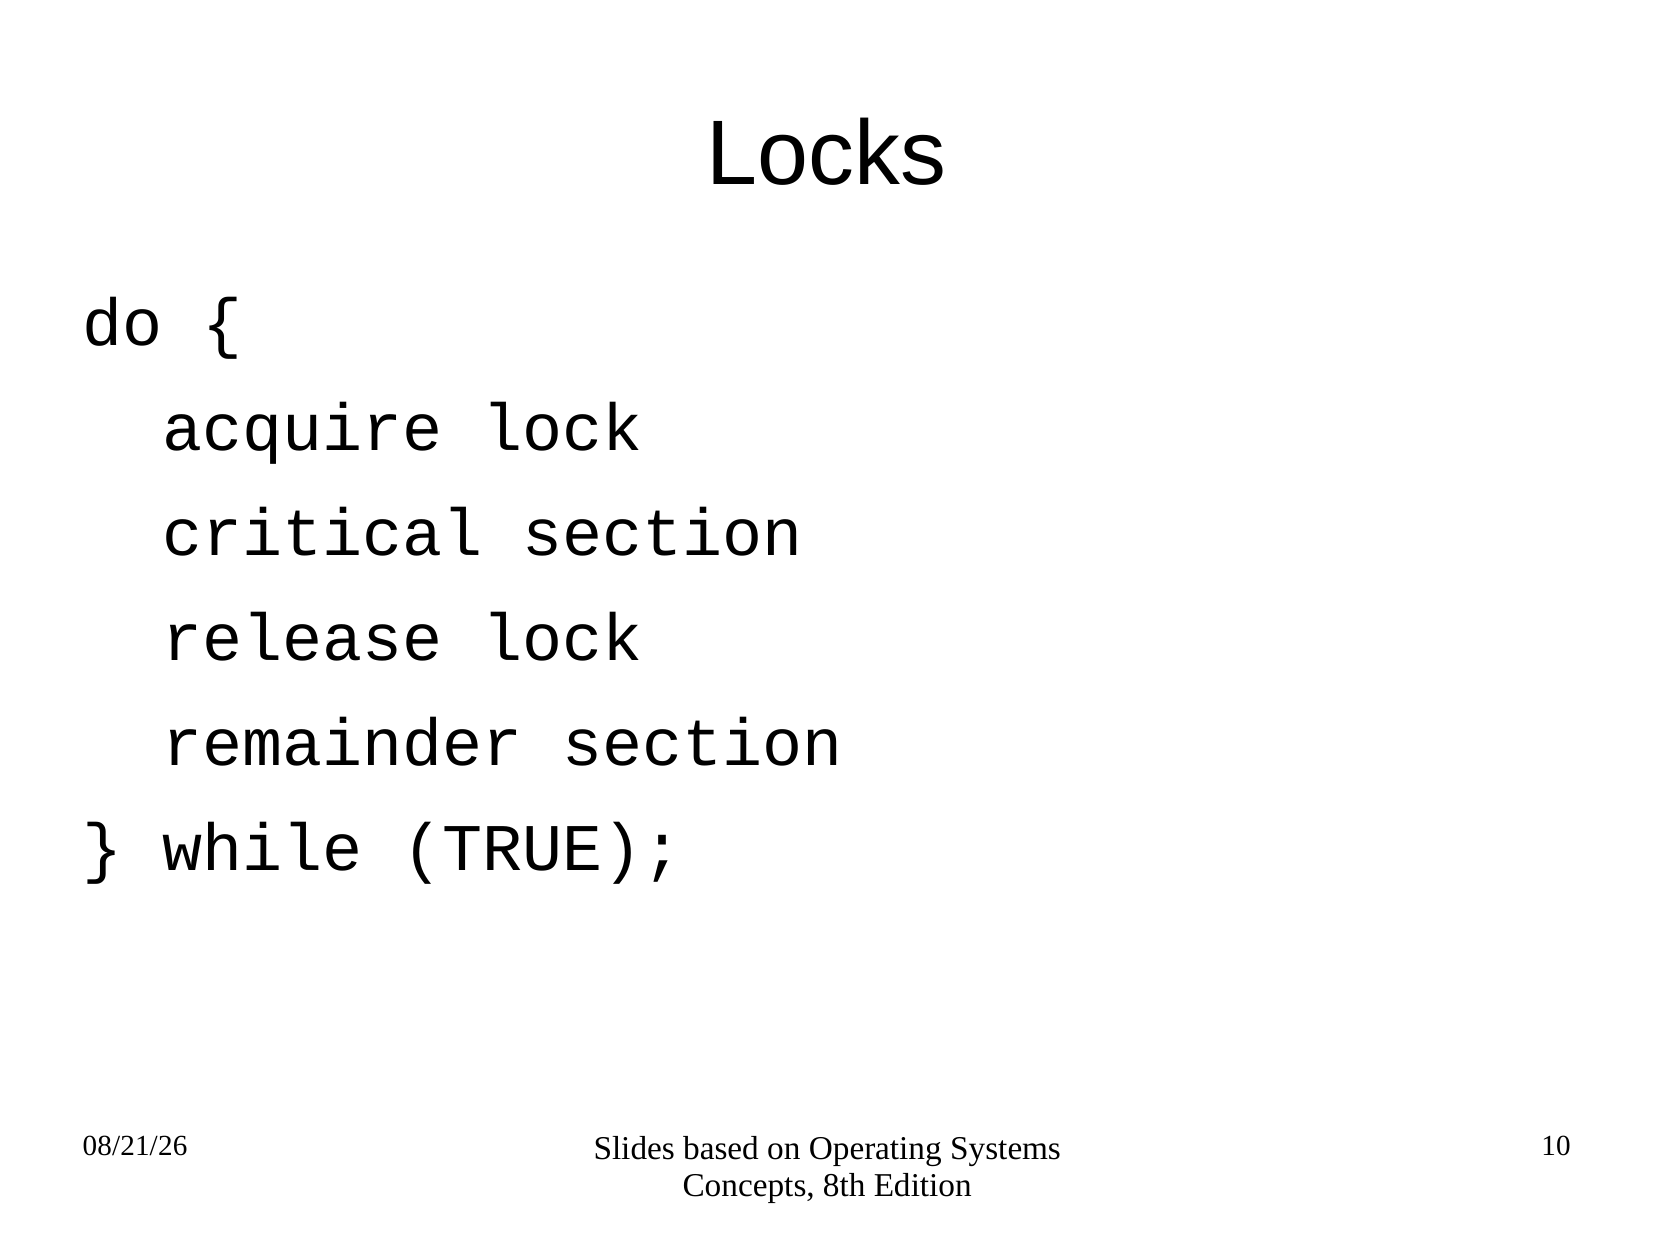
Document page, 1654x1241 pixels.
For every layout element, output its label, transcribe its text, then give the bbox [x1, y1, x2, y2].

title Locks [82, 49, 1571, 257]
list do { acquire lock critical section release lock remainder section } while (TRUE); [82, 290, 1571, 1109]
